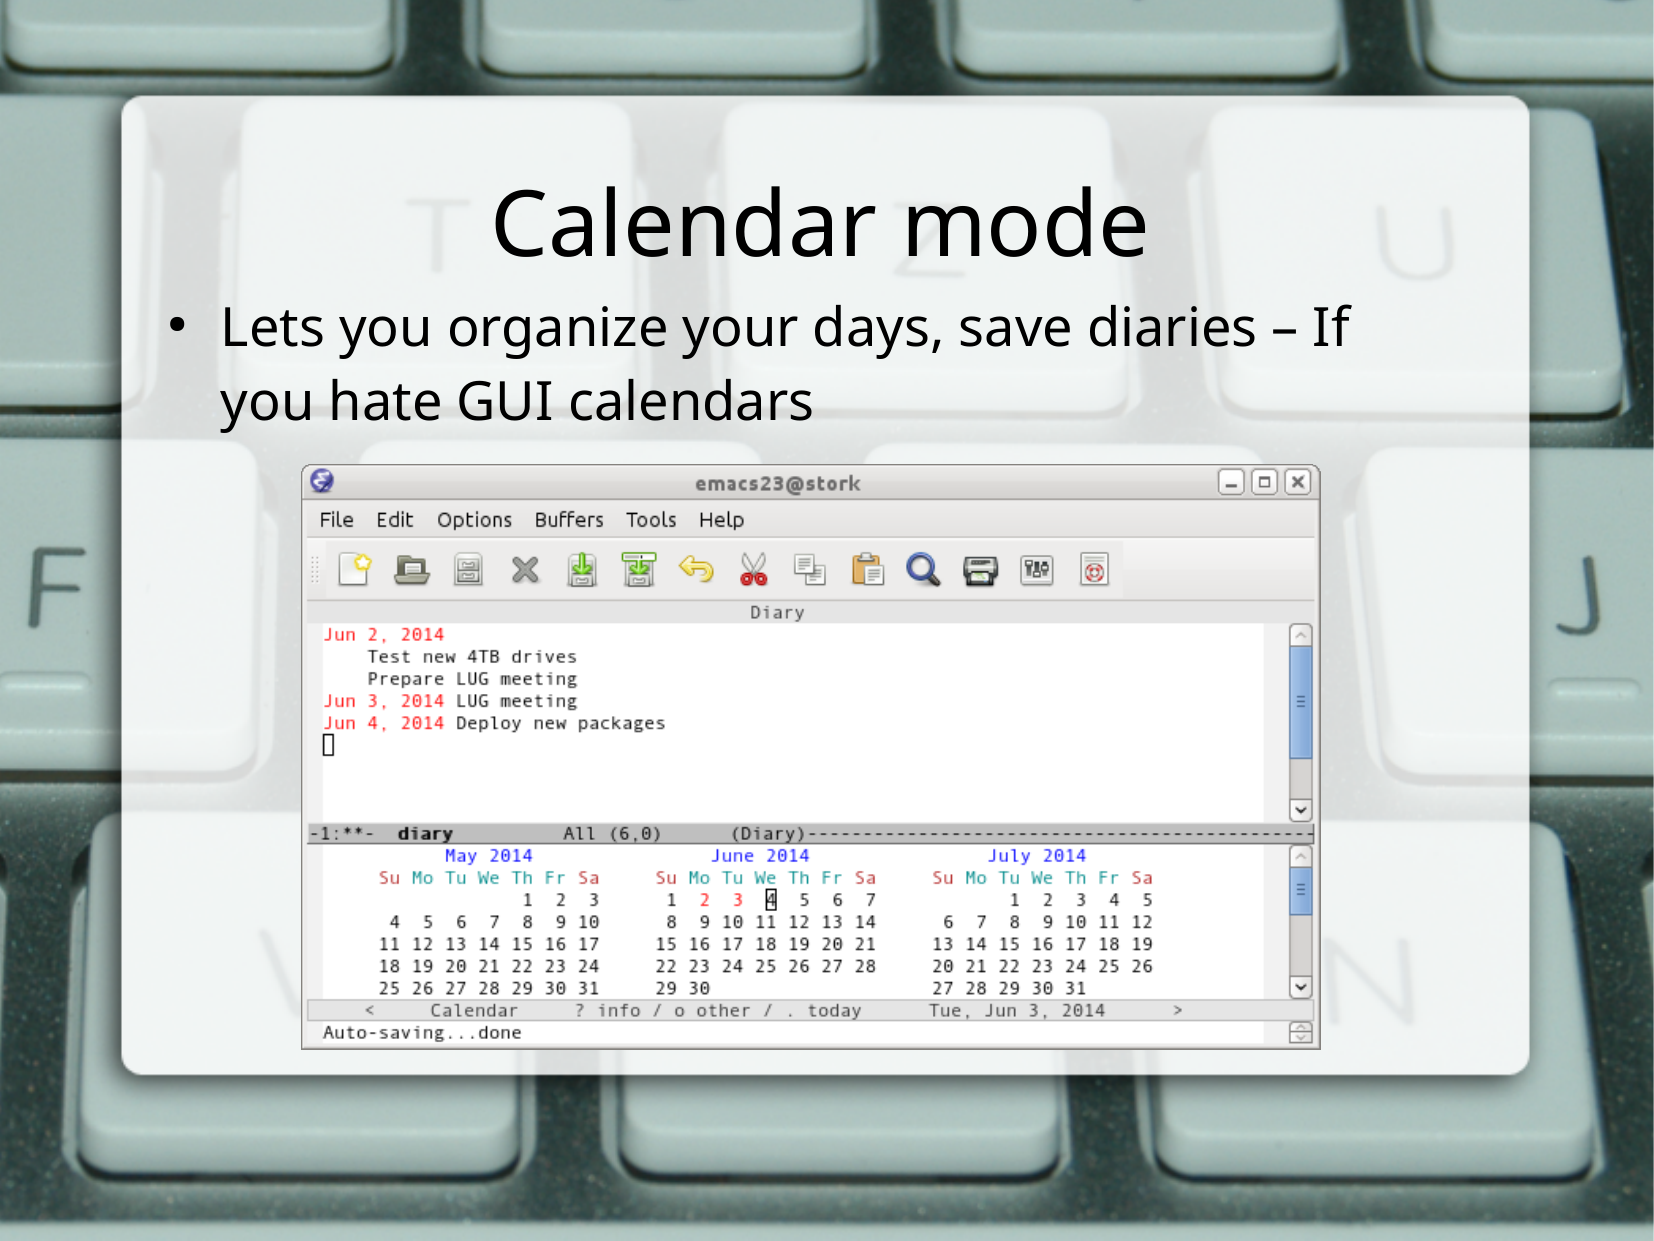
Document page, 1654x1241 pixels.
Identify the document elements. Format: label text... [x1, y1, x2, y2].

picture [0, 0, 1654, 1241]
list Lets you organize your days, save diaries – If you hate GUI calendars [150, 288, 1428, 430]
title Calendar mode [135, 117, 1506, 325]
